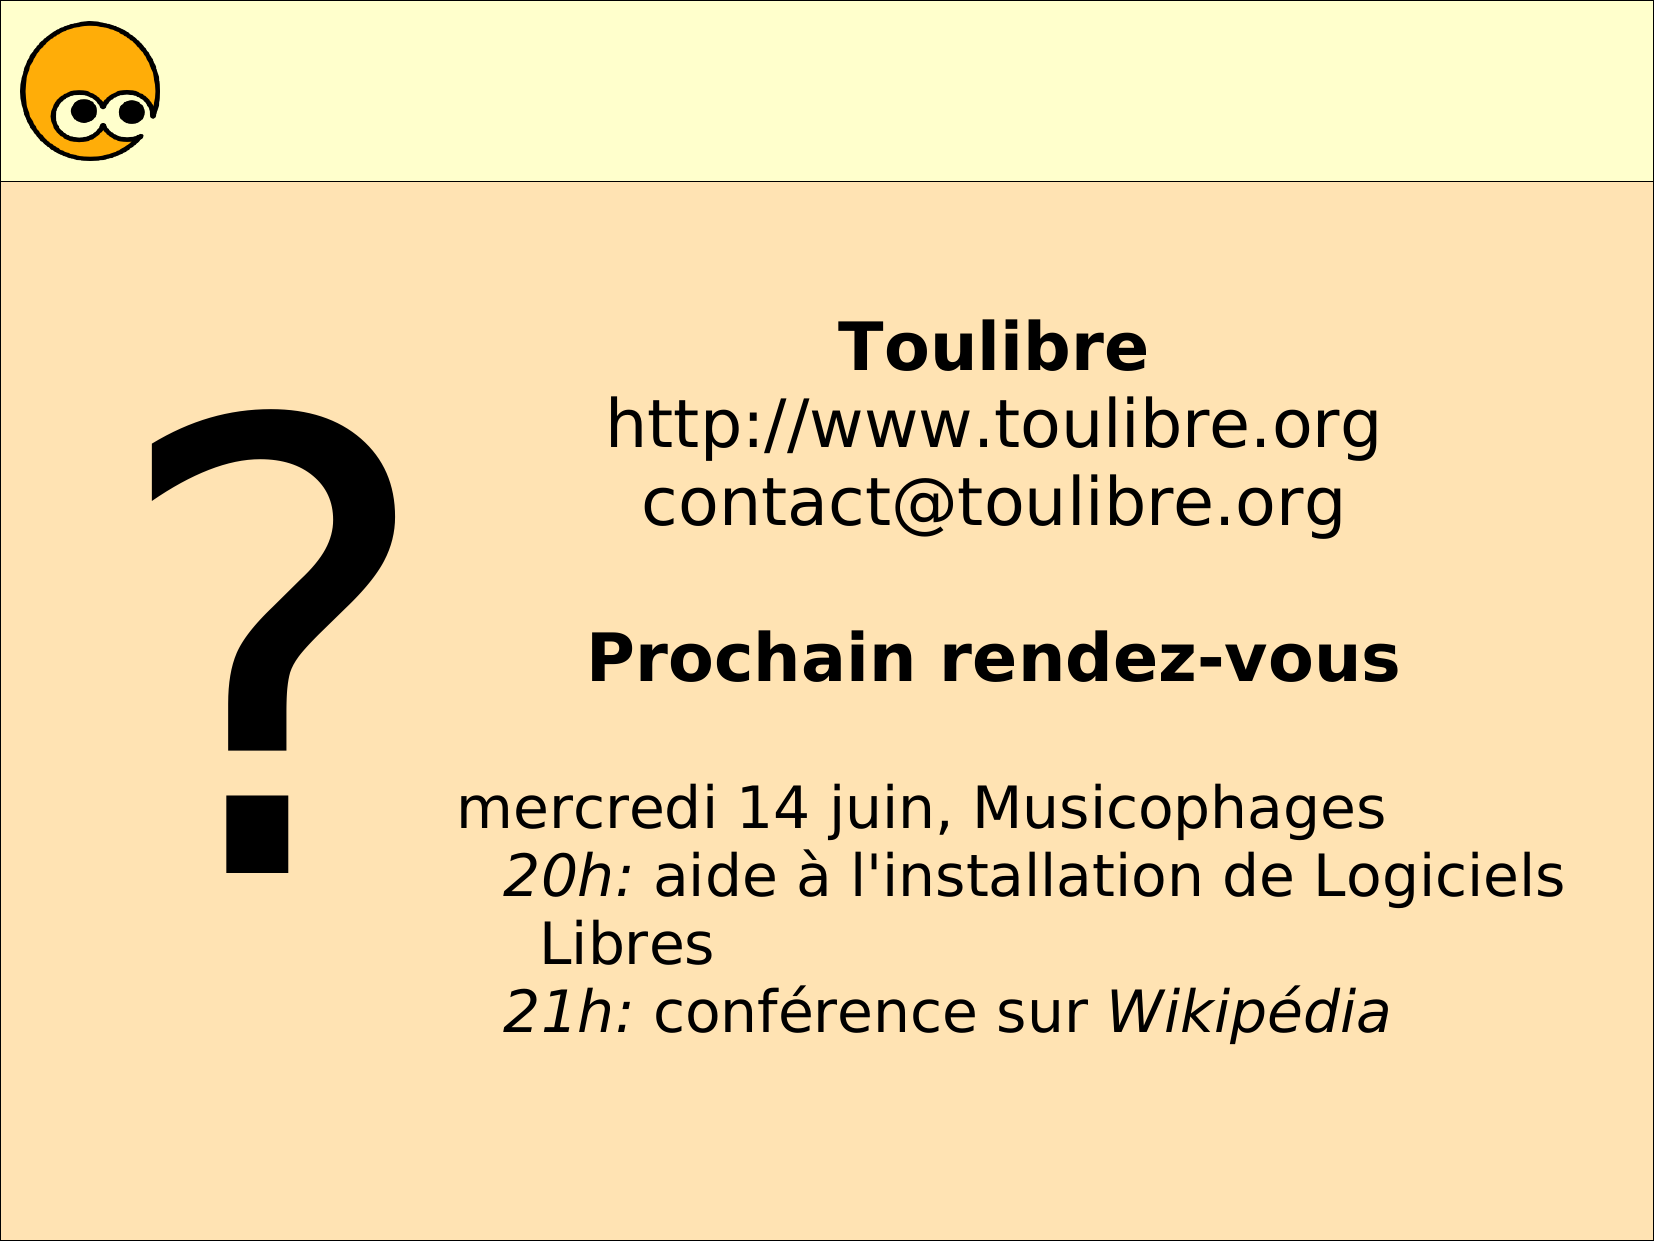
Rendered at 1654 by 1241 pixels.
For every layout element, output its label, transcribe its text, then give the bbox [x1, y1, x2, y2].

text_box Toulibre http://www.toulibre.org contact@toulibre.org Prochain rendez-vous mercredi 14 juin, Musicophages 20h: aide à l'installation de Logiciels Libres 21h: conférence sur Wikipédia [382, 300, 1607, 1054]
list ? [19, 293, 509, 1022]
picture [20, 21, 160, 161]
